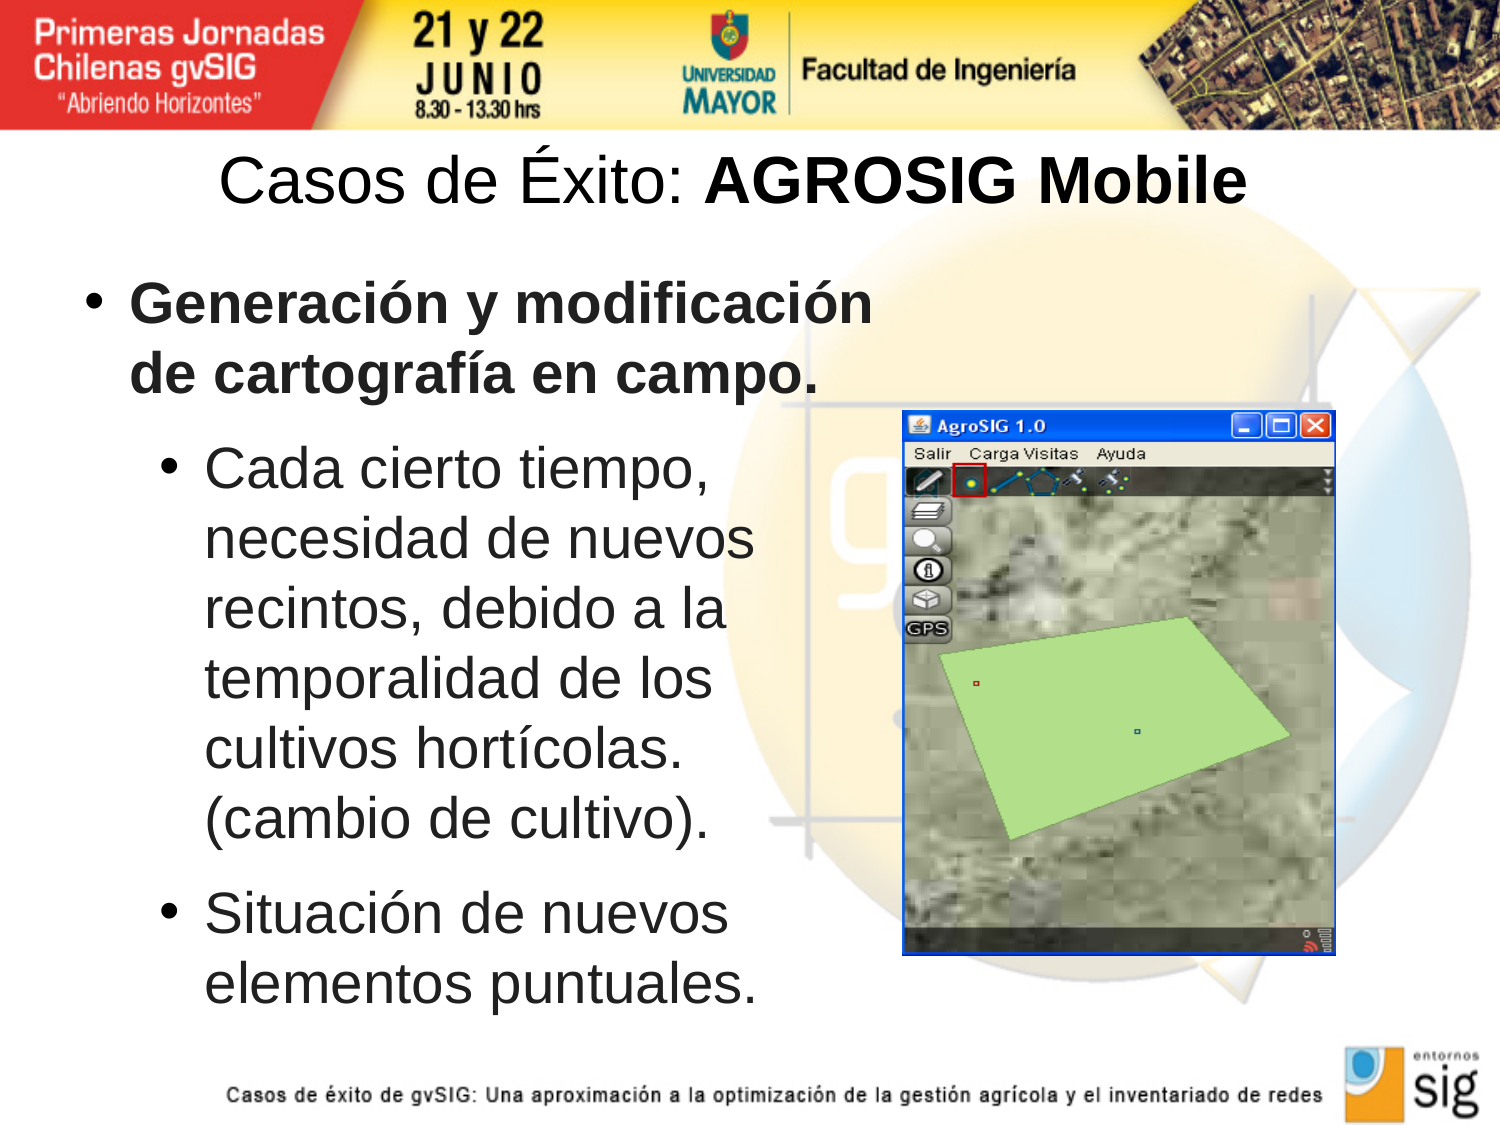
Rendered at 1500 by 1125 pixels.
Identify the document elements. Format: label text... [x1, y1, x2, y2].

picture [0, 0, 1500, 1125]
title Casos de Éxito: AGROSIG Mobile [58, 93, 1409, 257]
list [70, 222, 1425, 898]
text_box Generación y modificación de cartografía en campo. Cada cierto tiempo, necesidad de nuevos recintos, debido a la temporalidad de los cultivos hortícolas. (cambio de cultivo). Situación de nuevos elementos puntuales. [58, 257, 915, 1125]
